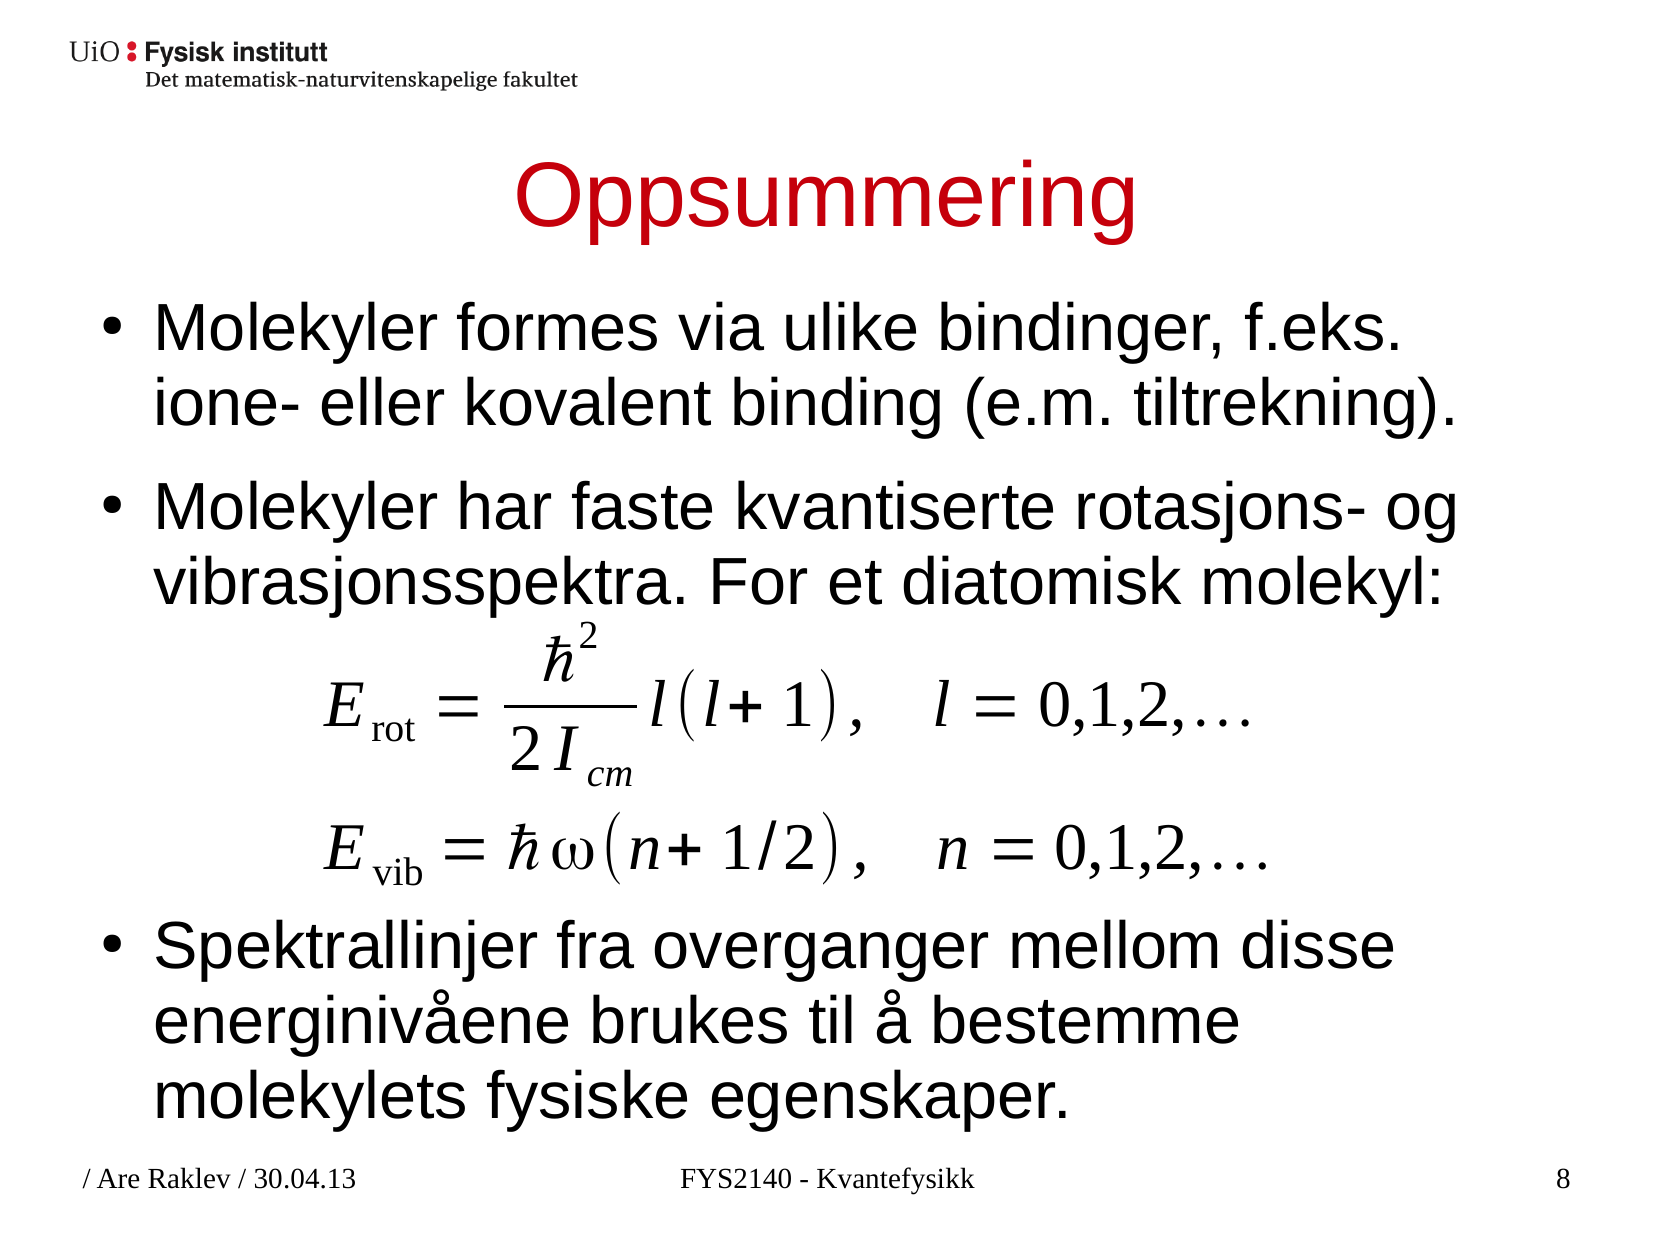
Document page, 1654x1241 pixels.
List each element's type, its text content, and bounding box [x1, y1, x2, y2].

chart [313, 612, 1262, 796]
picture [68, 37, 581, 93]
title Oppsummering [82, 90, 1571, 298]
chart [313, 807, 1280, 894]
list Molekyler formes via ulike bindinger, f.eks. ione- eller kovalent binding (e.m. tiltrekning). Molekyler har faste kvantiserte rotasjons- og vibrasjonsspektra. For et diatomisk molekyl: Spektrallinjer fra overganger mellom disse energinivåene brukes til å bestemme molekylets fysiske egenskaper. [82, 290, 1538, 1132]
